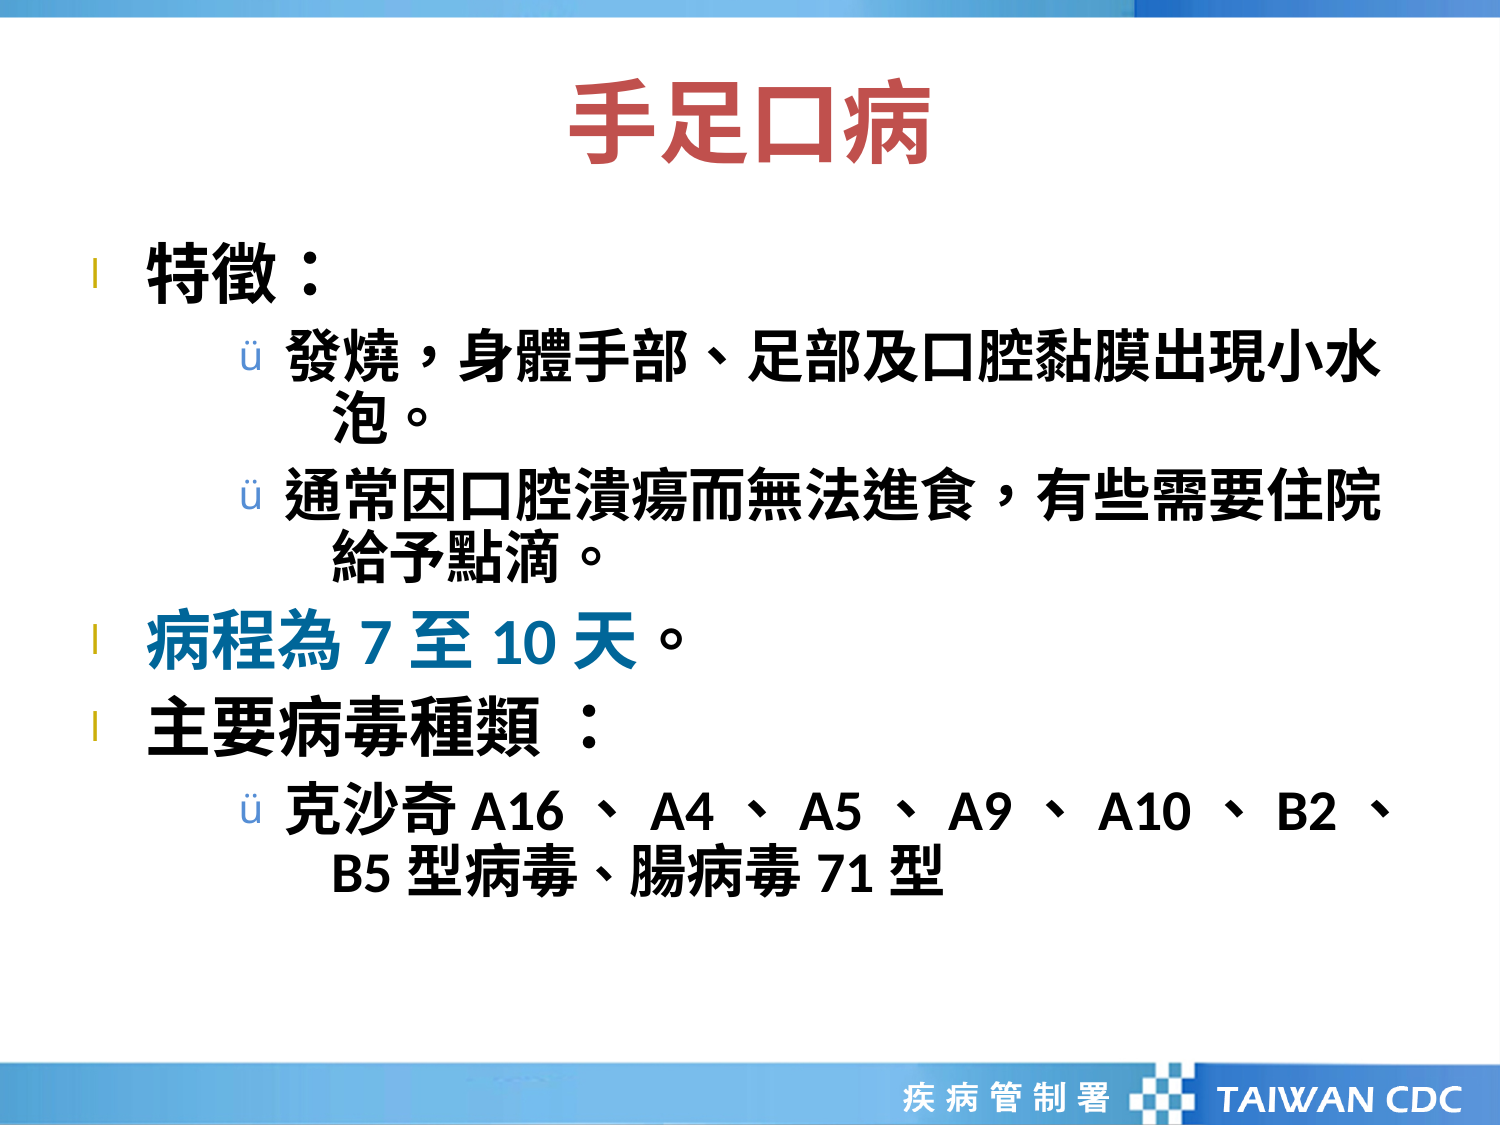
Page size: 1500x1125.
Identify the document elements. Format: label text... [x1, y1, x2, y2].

title 手足口病 [75, 25, 1426, 214]
list 特徵： 發燒，身體手部、足部及口腔黏膜出現小水泡。 通常因口腔潰瘍而無法進食，有些需要住院給予點滴。 病程為7至10天。 主要病毒種類 ： 克沙奇A16、A4、A5、A9、A10、B2、B5型病毒、腸病毒71型 [75, 234, 1426, 978]
